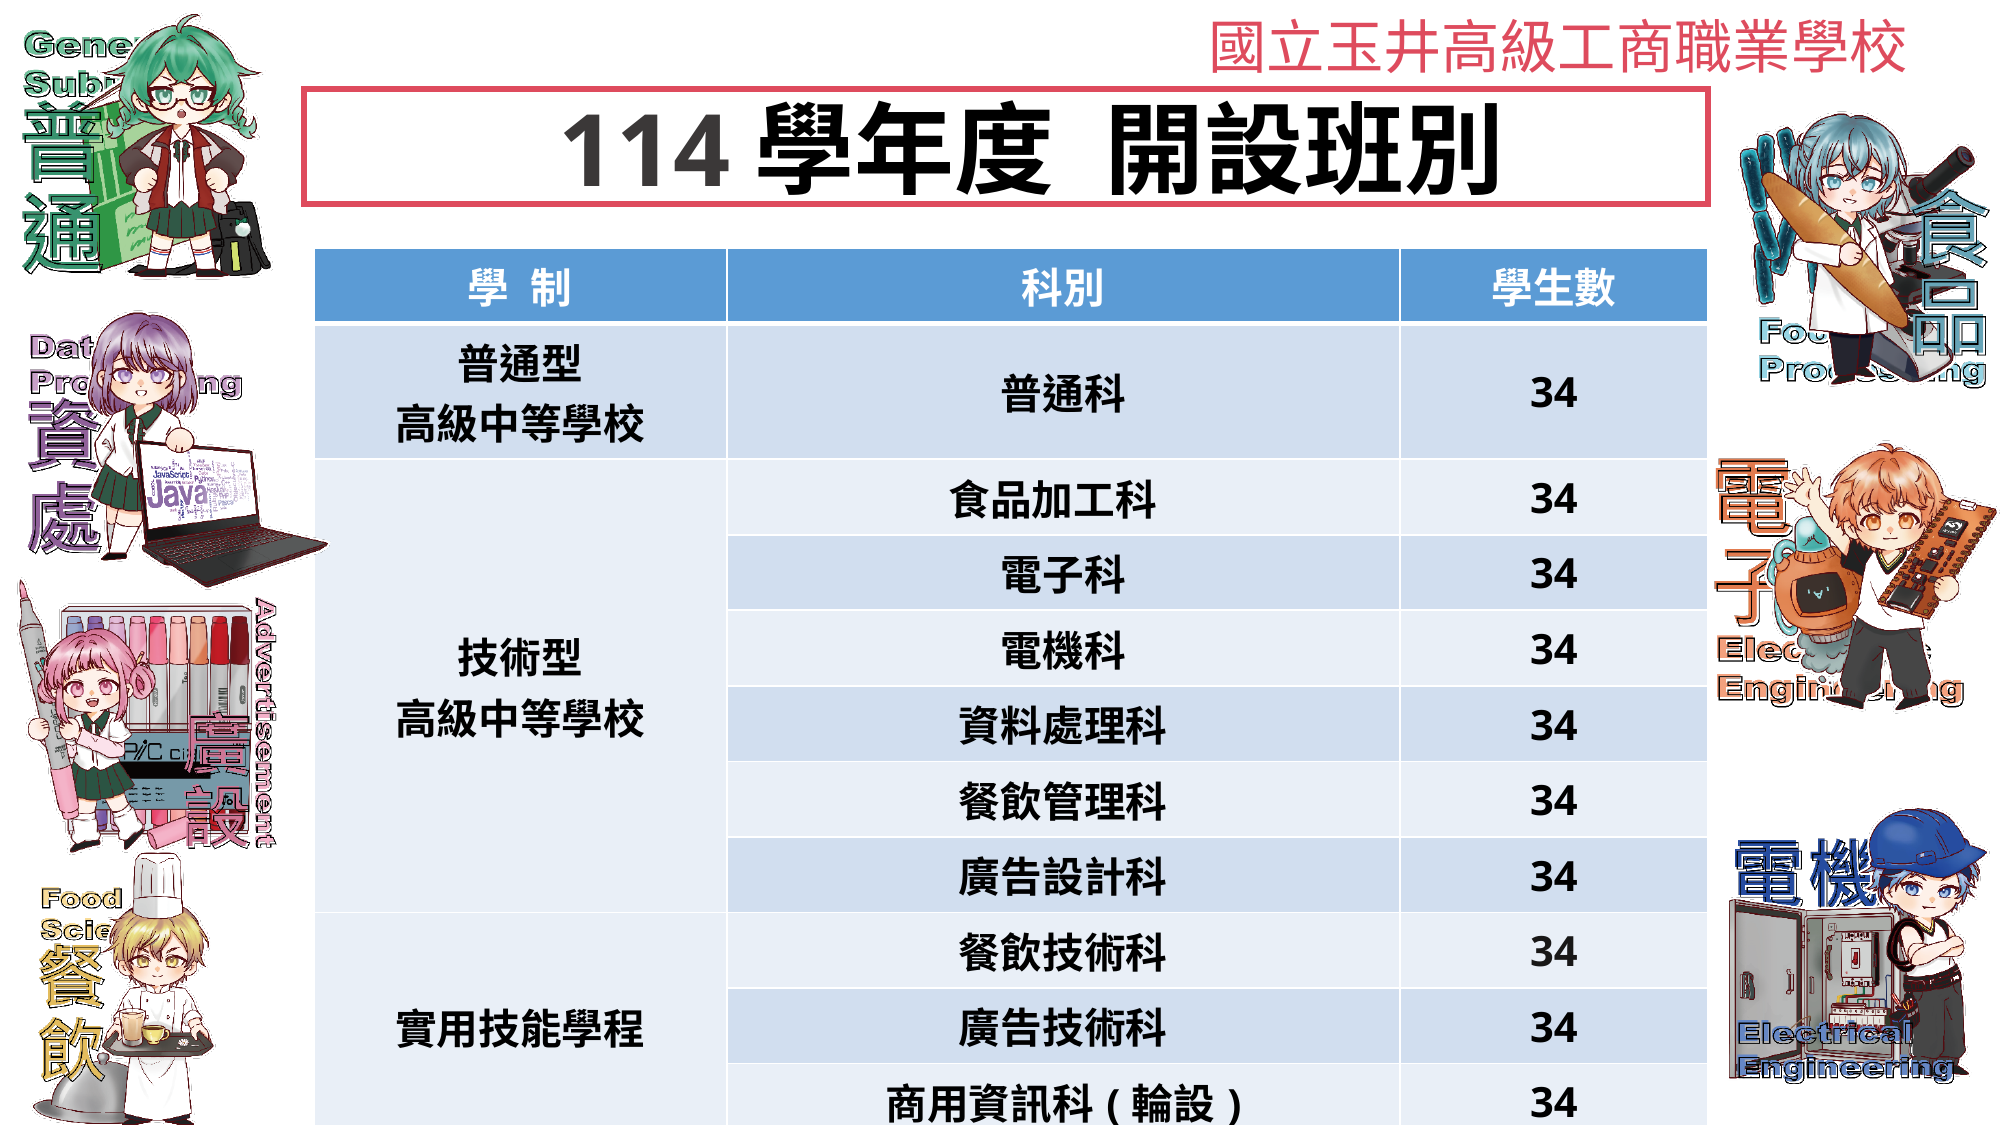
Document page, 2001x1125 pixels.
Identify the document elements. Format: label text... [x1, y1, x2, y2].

table_cell 餐飲技術科 [728, 913, 1399, 987]
table_cell 電機科 [728, 611, 1399, 685]
table_cell 資料處理科 [728, 687, 1399, 761]
table_cell 34 [1401, 838, 1707, 912]
table_cell 34 [1401, 687, 1707, 761]
table_header 學生數 [1401, 249, 1707, 321]
table_cell 34 [1401, 989, 1707, 1063]
table_cell 34 [1401, 536, 1707, 609]
table_cell 34 [1401, 913, 1707, 987]
table_cell 34 [1401, 1064, 1707, 1125]
picture [1719, 795, 2000, 1092]
table_cell 廣告設計科 [728, 838, 1399, 912]
table_cell 廣告技術科 [728, 989, 1399, 1063]
table_cell 電子科 [728, 536, 1399, 609]
table_cell 商用資訊科(輪設) [728, 1064, 1399, 1125]
text_box 國立玉井高級工商職業學校 [1122, 3, 1994, 89]
table_cell 34 [1401, 762, 1707, 836]
table_cell 實用技能學程 [315, 913, 726, 1125]
picture [1726, 101, 1994, 398]
title 114學年度 開設班別 [543, 106, 1586, 201]
picture [11, 300, 340, 1125]
table_cell 普通科 [728, 326, 1399, 458]
table_cell 34 [1401, 460, 1707, 534]
table_header 學 制 [315, 249, 726, 321]
picture [1708, 430, 2000, 727]
table_cell 34 [1401, 611, 1707, 685]
table_header 科別 [728, 249, 1399, 321]
table_cell 技術型 高級中等學校 [315, 460, 726, 912]
picture [16, 0, 283, 295]
table_cell 普通型 高級中等學校 [340, 326, 726, 458]
table_cell 食品加工科 [728, 460, 1399, 534]
table_cell 34 [1401, 326, 1707, 458]
table_cell 餐飲管理科 [728, 762, 1399, 836]
